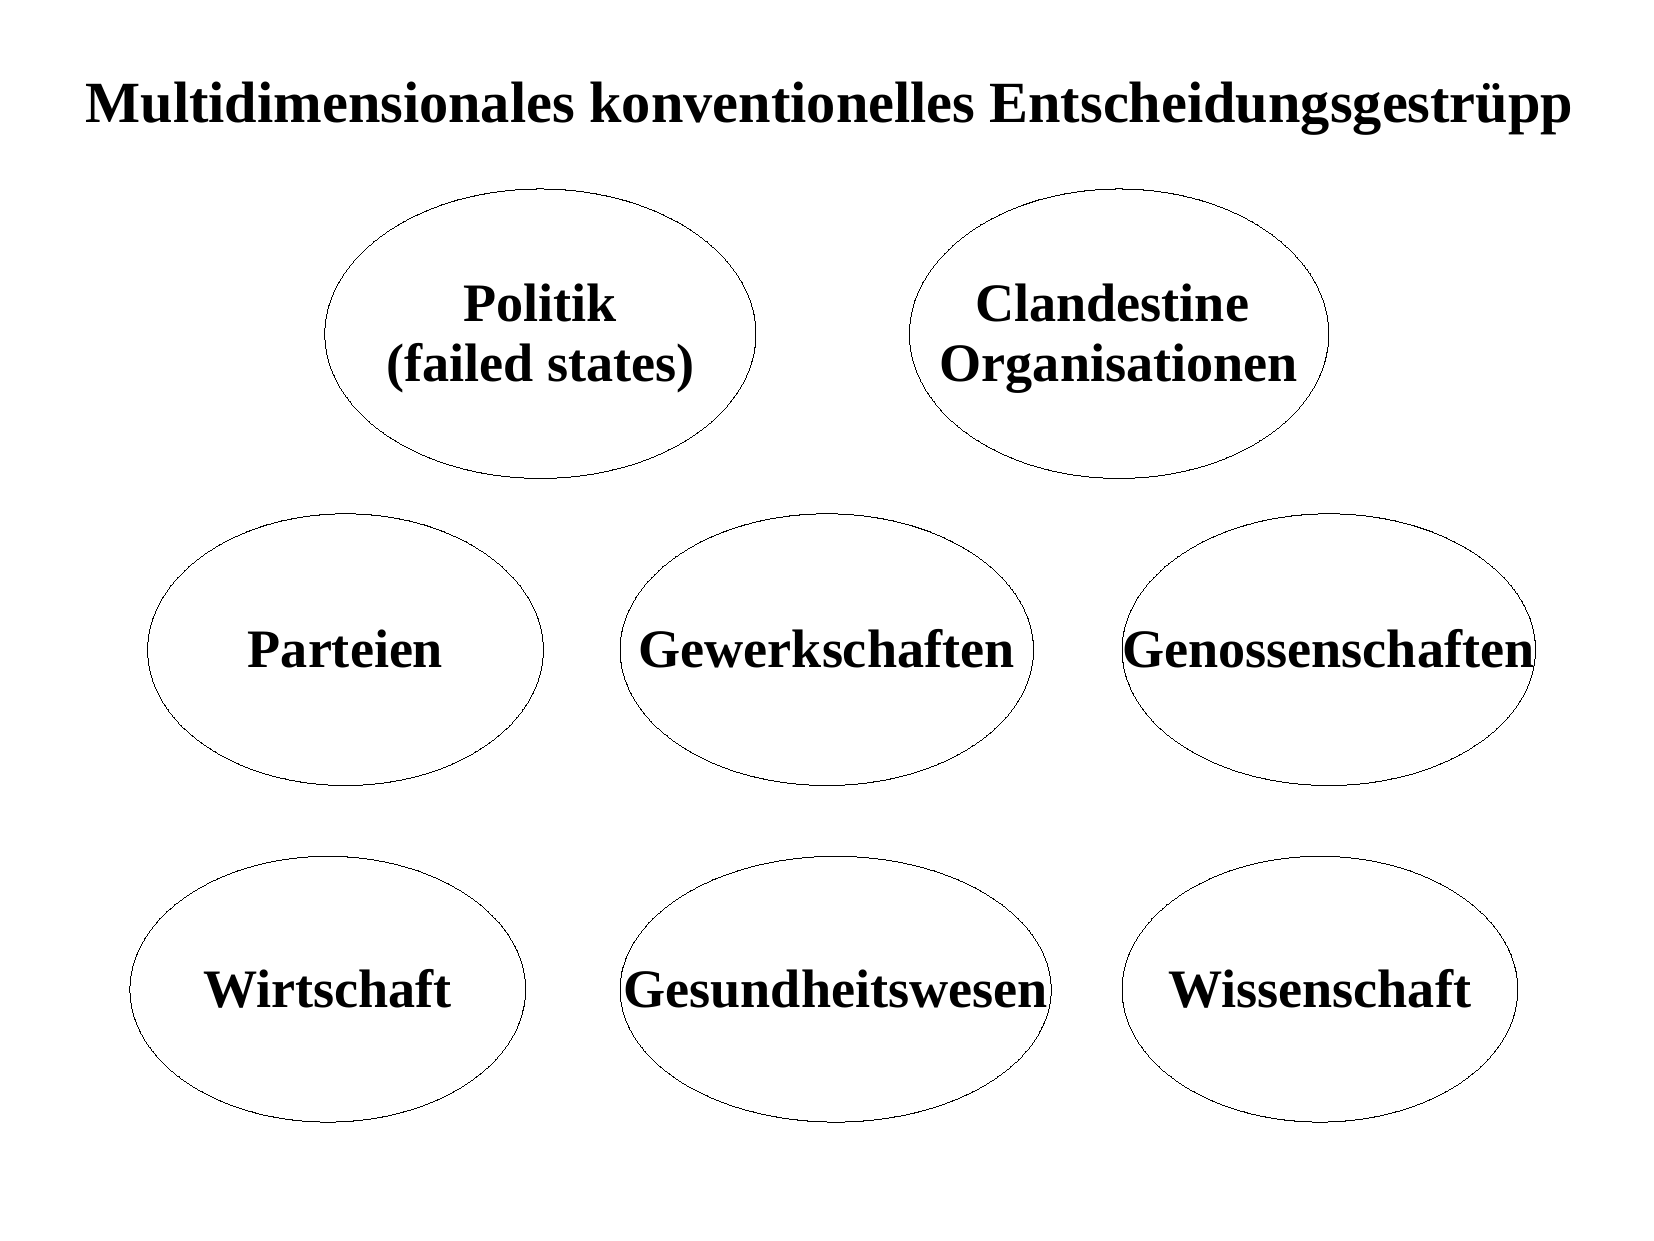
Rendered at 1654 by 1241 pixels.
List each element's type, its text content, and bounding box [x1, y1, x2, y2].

text_box Wirtschaft [129, 856, 526, 1123]
text_box Clandestine Organisationen [909, 188, 1329, 479]
text_box Genossenschaften [1122, 513, 1536, 786]
text_box Multidimensionales konventionelles Entscheidungsgestrüpp [70, 62, 1607, 143]
text_box Parteien [147, 513, 544, 786]
text_box Gesundheitswesen [620, 856, 1052, 1123]
text_box Wissenschaft [1122, 856, 1518, 1123]
text_box Gewerkschaften [620, 513, 1034, 786]
text_box Politik (failed states) [324, 188, 756, 479]
